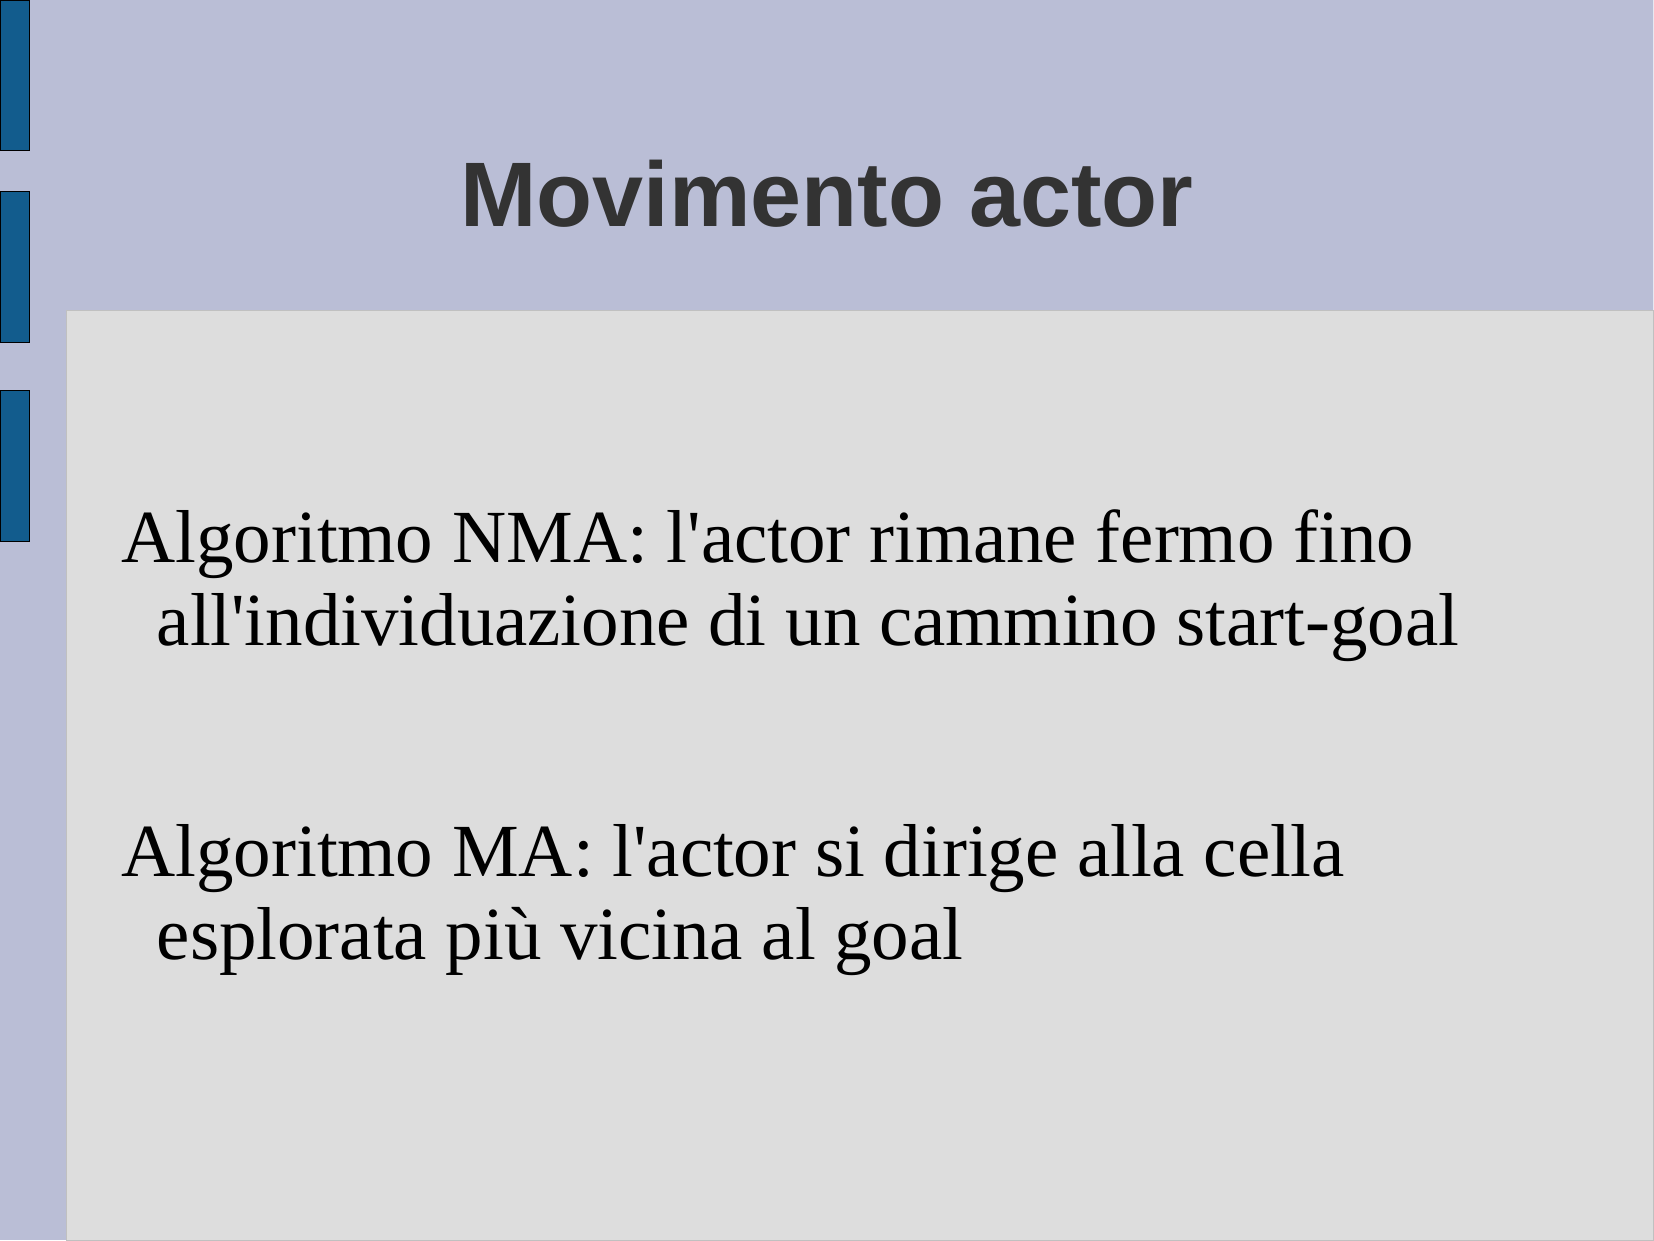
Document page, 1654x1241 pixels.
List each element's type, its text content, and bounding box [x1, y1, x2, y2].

title Movimento actor [121, 91, 1534, 299]
subtitle Algoritmo NMA: l'actor rimane fermo fino all'individuazione di un cammino start-goal Algoritmo MA: l'actor si dirige alla cella esplorata più vicina al goal [121, 352, 1534, 1119]
